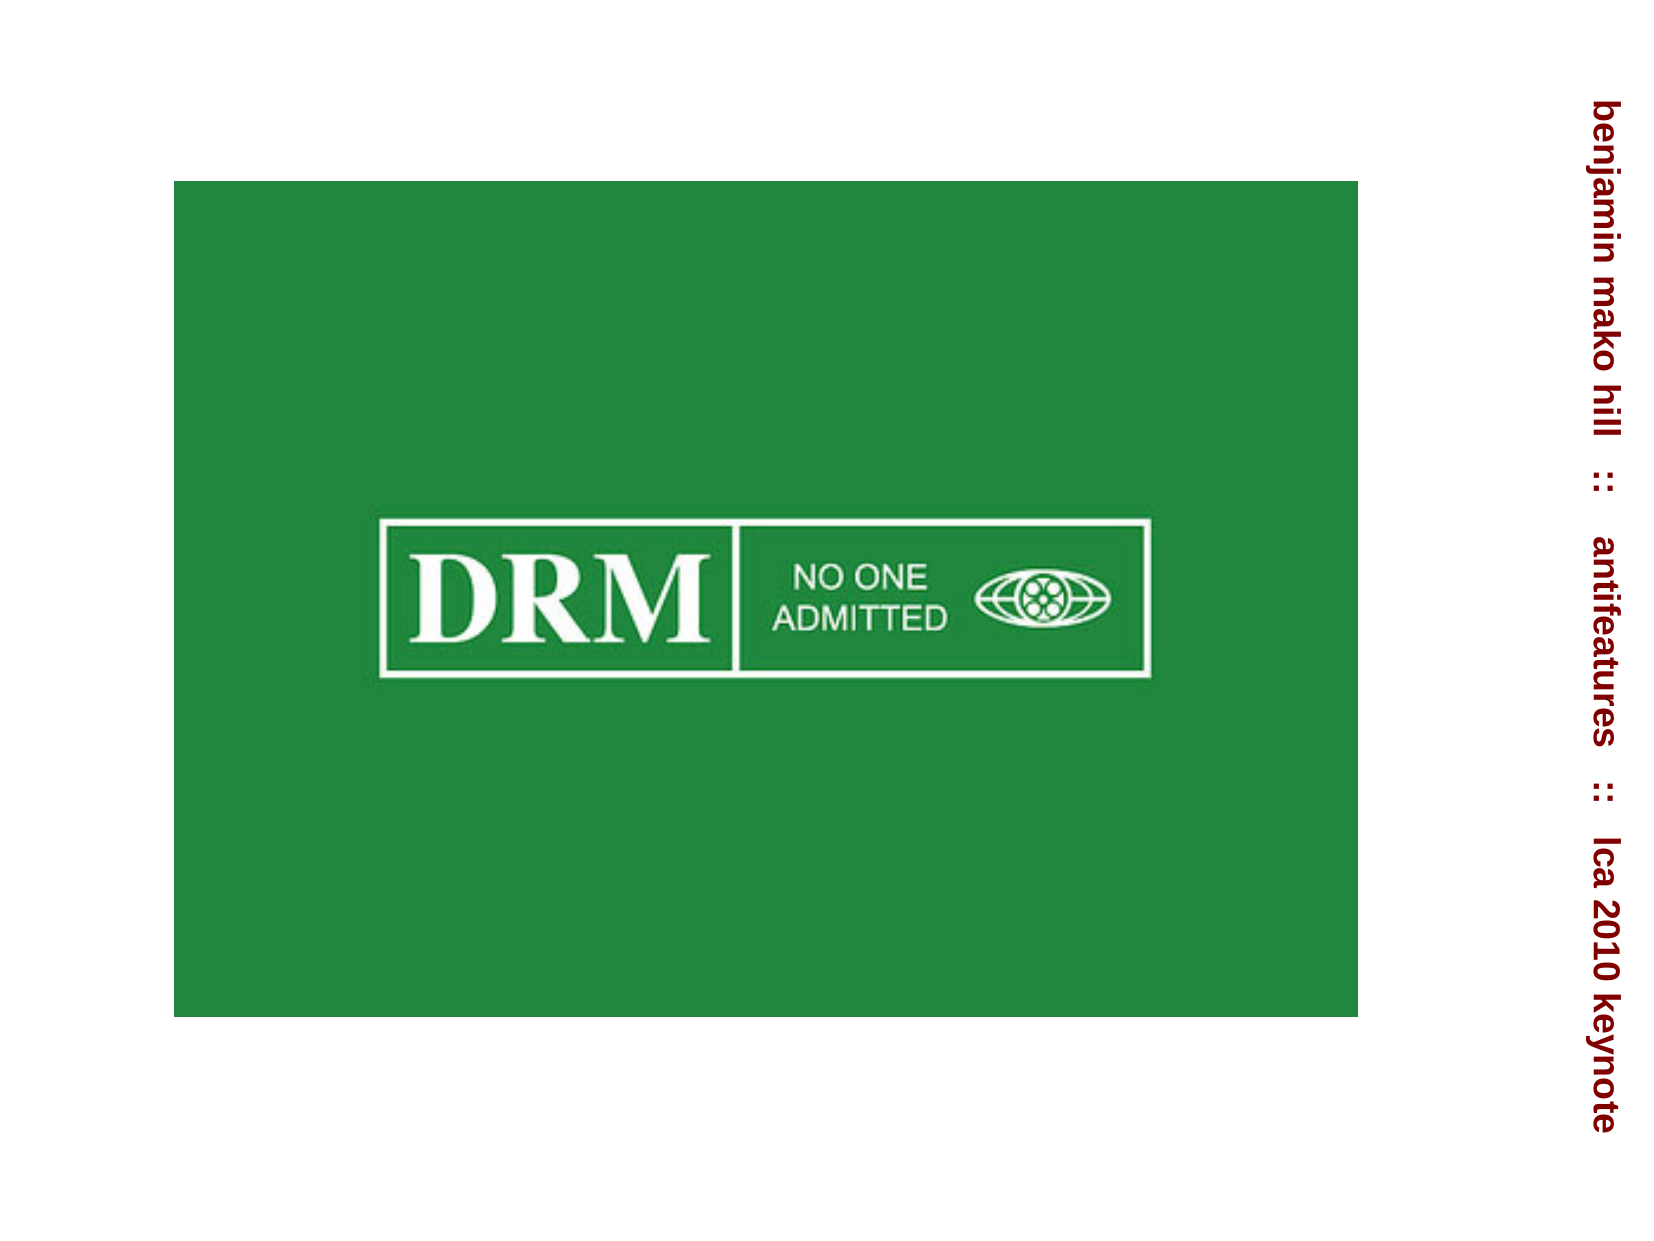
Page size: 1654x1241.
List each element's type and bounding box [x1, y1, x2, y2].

picture [174, 181, 1358, 1017]
